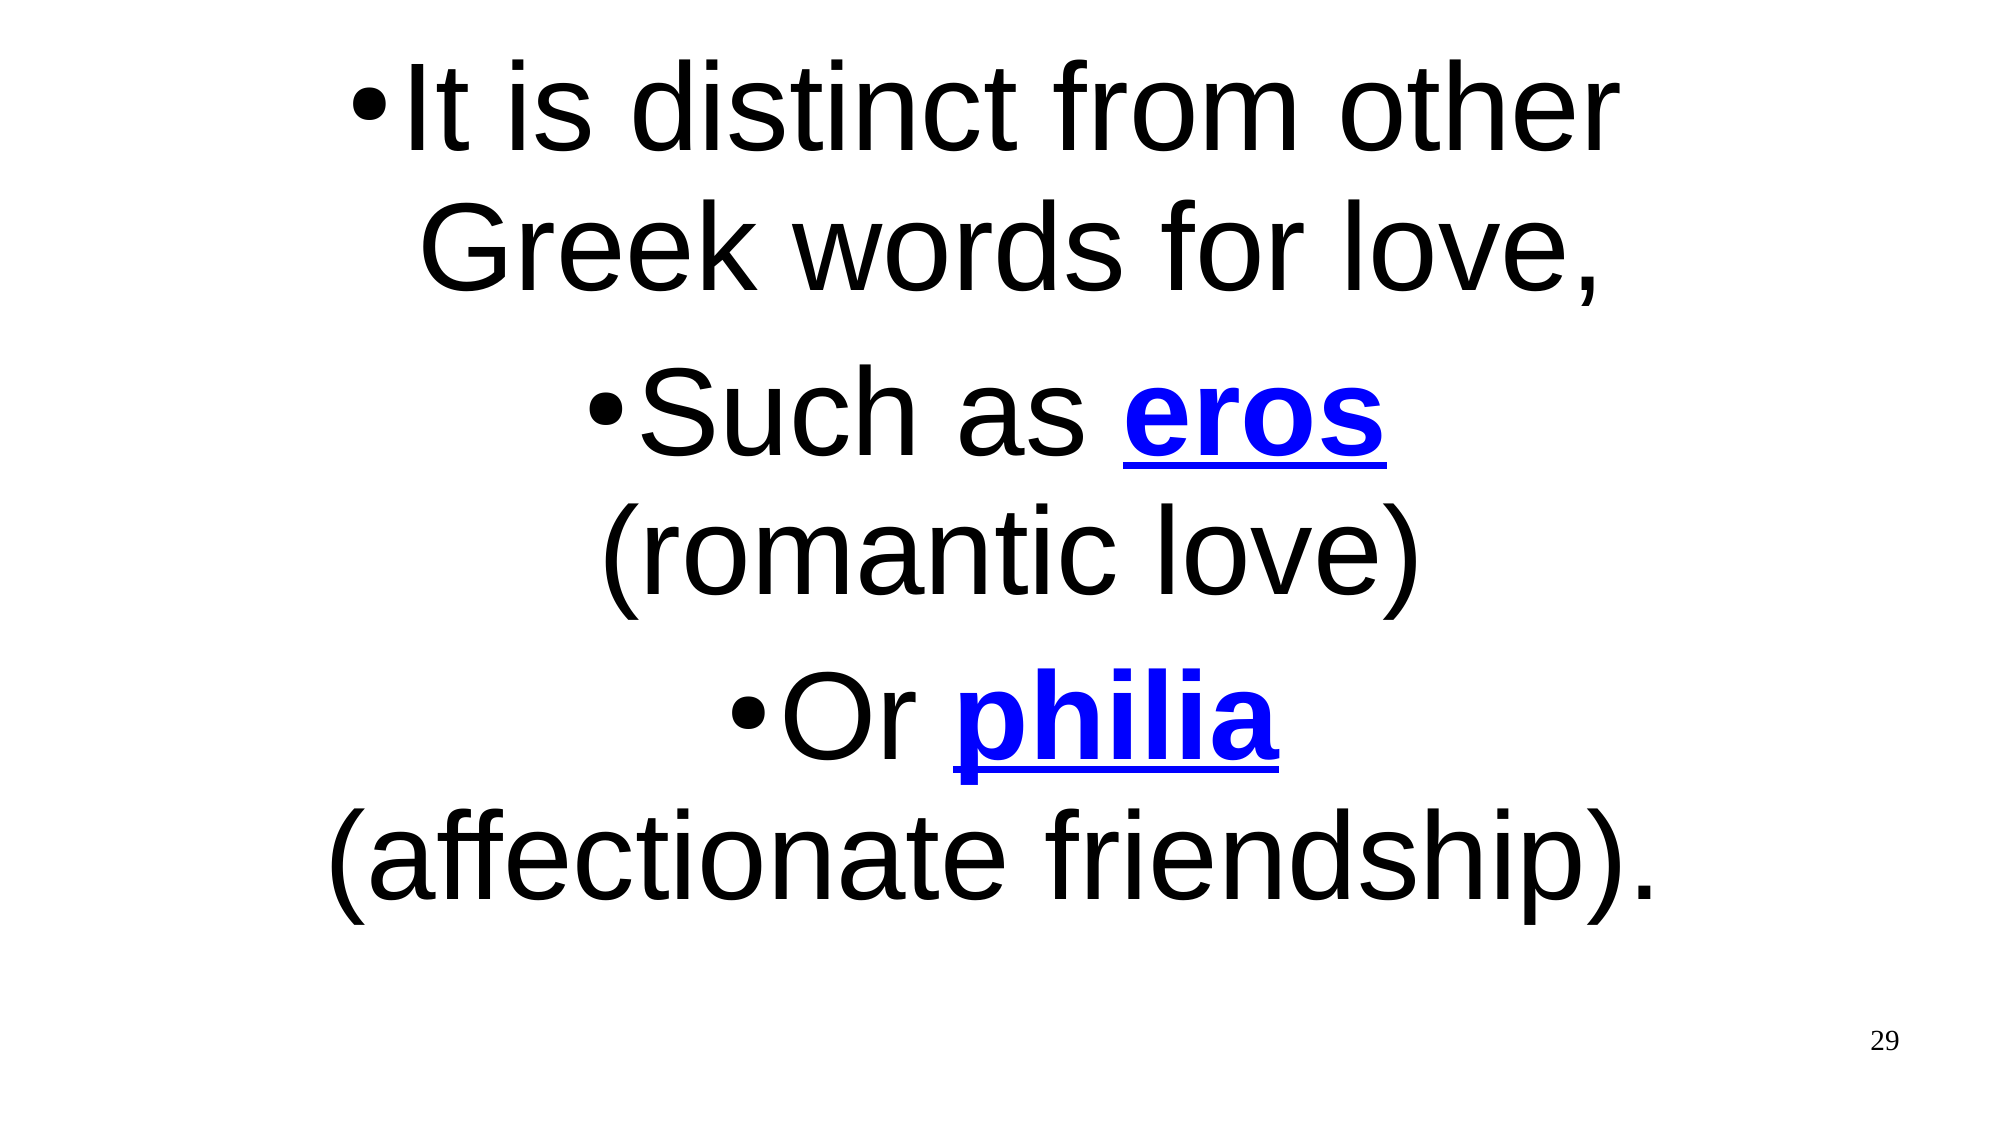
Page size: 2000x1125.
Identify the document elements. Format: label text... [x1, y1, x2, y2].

list It is distinct from other Greek words for love, Such as eros (romantic love) Or philia (affectionate friendship). [37, 37, 1951, 1088]
